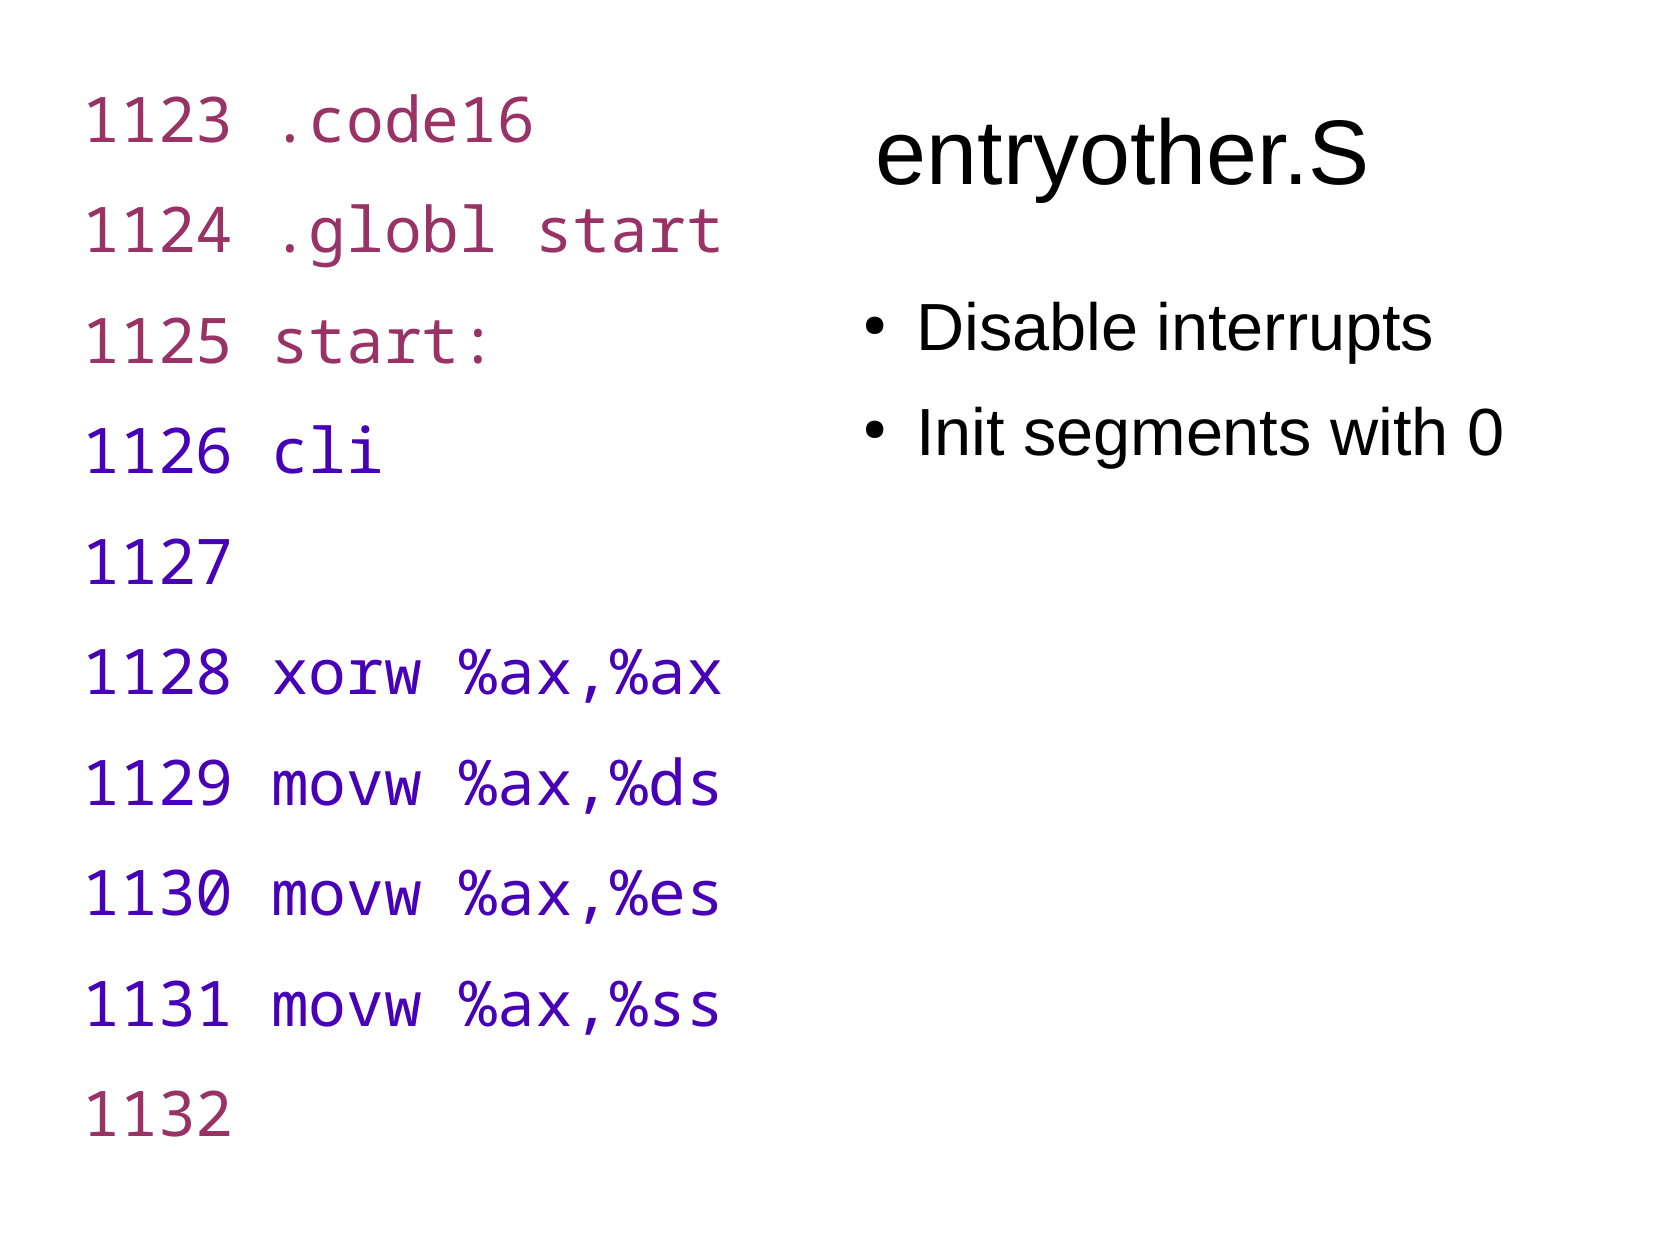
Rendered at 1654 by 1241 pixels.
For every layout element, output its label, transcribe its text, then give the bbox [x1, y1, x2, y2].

list Disable interrupts Init segments with 0 [845, 290, 1572, 1010]
title entryother.S [675, 49, 1571, 257]
list 1123 .code16 1124 .globl start 1125 start: 1126 cli 1127 1128 xorw %ax,%ax 1129 movw %ax,%ds 1130 movw %ax,%es 1131 movw %ax,%ss 1132 [82, 75, 1571, 1163]
